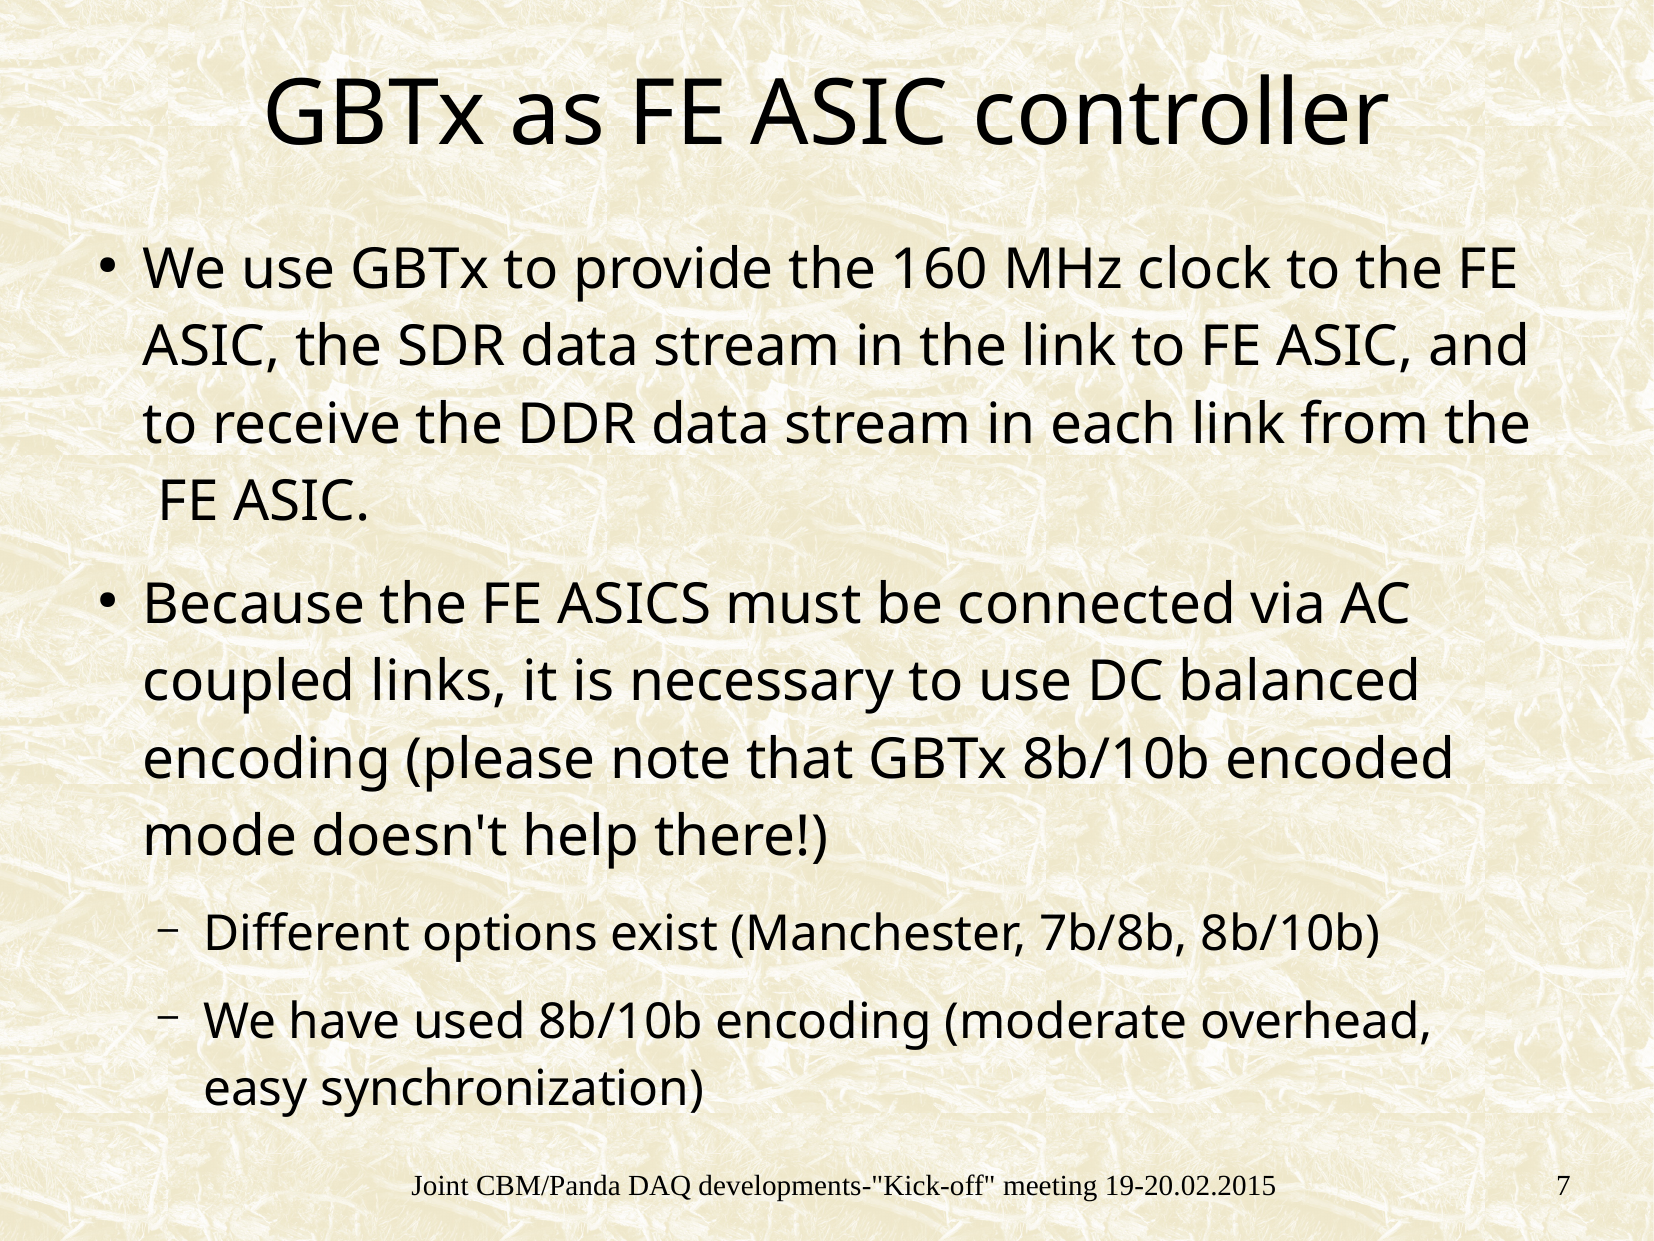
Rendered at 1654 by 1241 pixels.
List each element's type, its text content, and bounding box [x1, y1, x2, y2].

picture [0, 0, 1654, 1241]
list We use GBTx to provide the 160 MHz clock to the FE ASIC, the SDR data stream in the link to FE ASIC, and to receive the DDR data stream in each link from the FE ASIC. Because the FE ASICS must be connected via AC coupled links, it is necessary to use DC balanced encoding (please note that GBTx 8b/10b encoded mode doesn't help there!) Different options exist (Manchester, 7b/8b, 8b/10b) We have used 8b/10b encoding (moderate overhead, easy synchronization) [82, 227, 1538, 1126]
title GBTx as FE ASIC controller [82, 45, 1571, 173]
